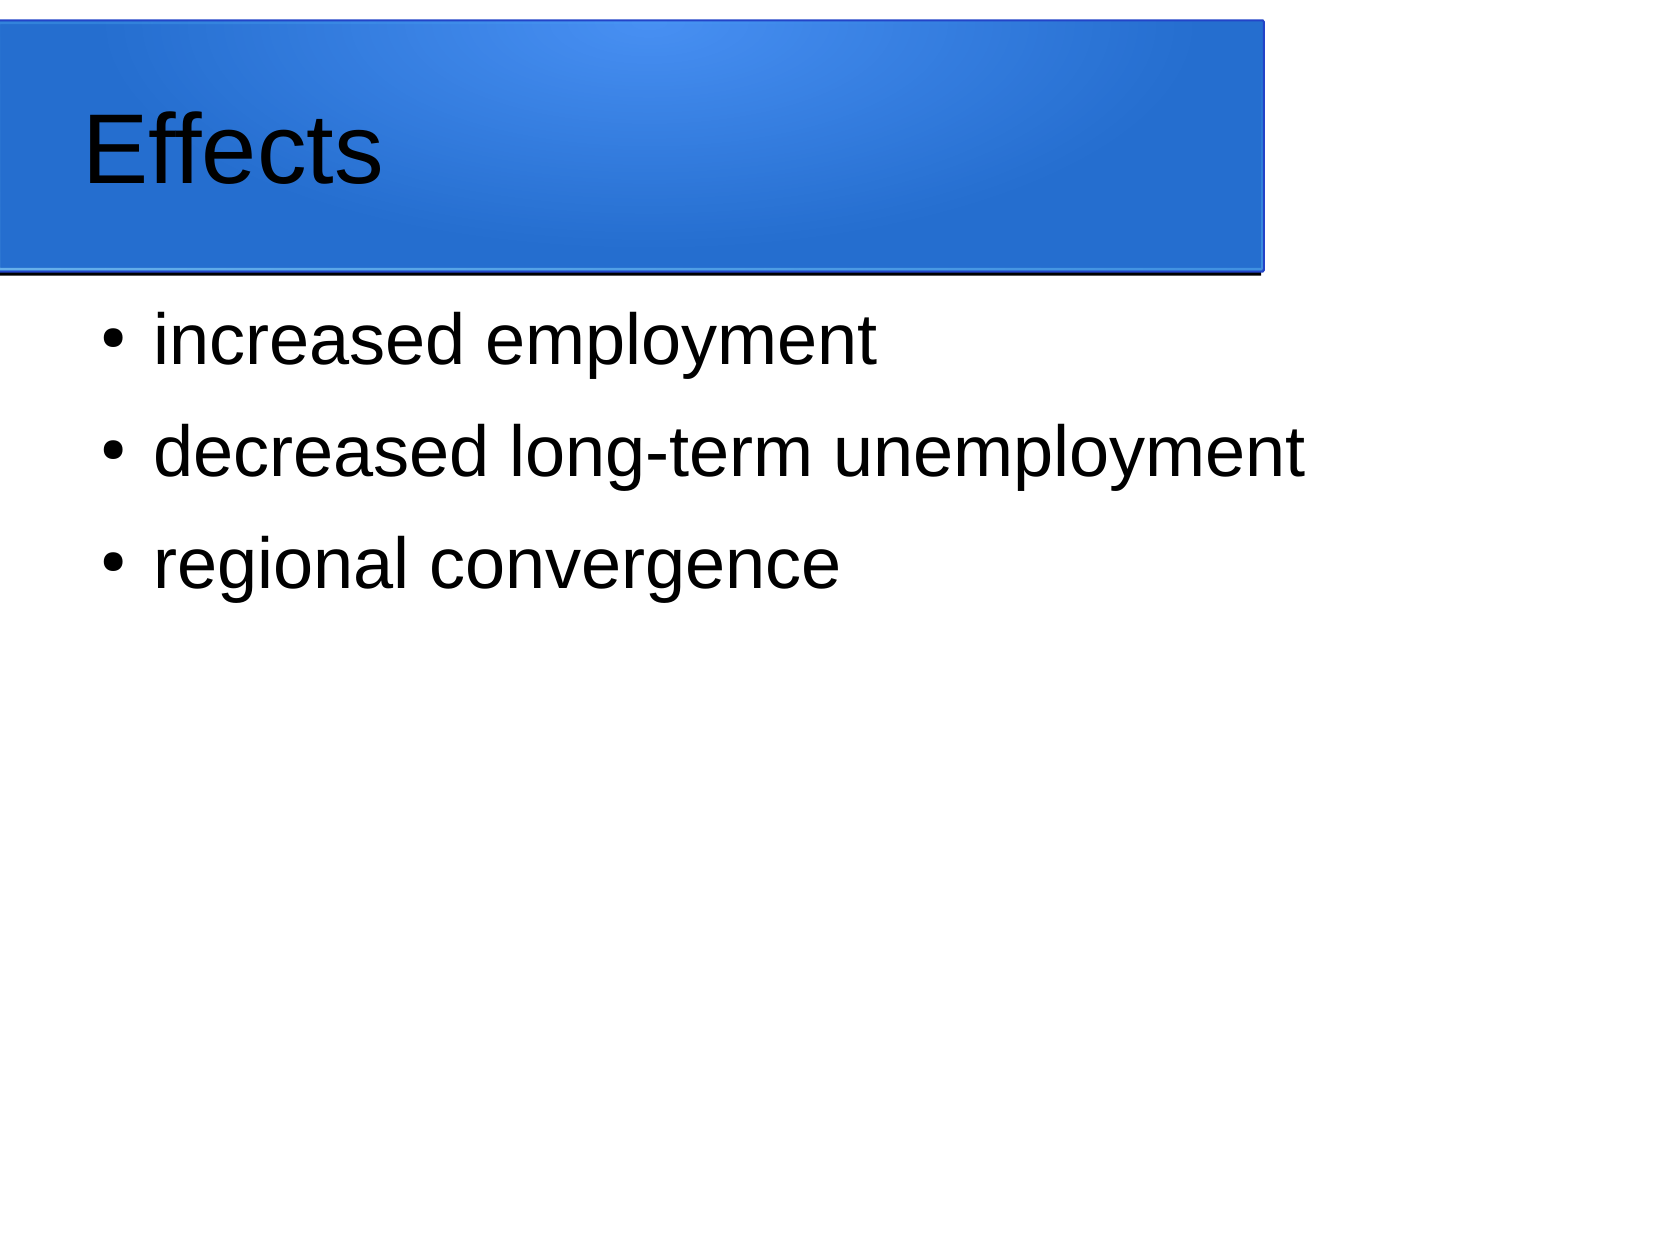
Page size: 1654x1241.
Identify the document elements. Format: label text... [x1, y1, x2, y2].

list increased employment decreased long-term unemployment regional convergence [82, 299, 1571, 1019]
title Effects [82, 47, 1235, 252]
